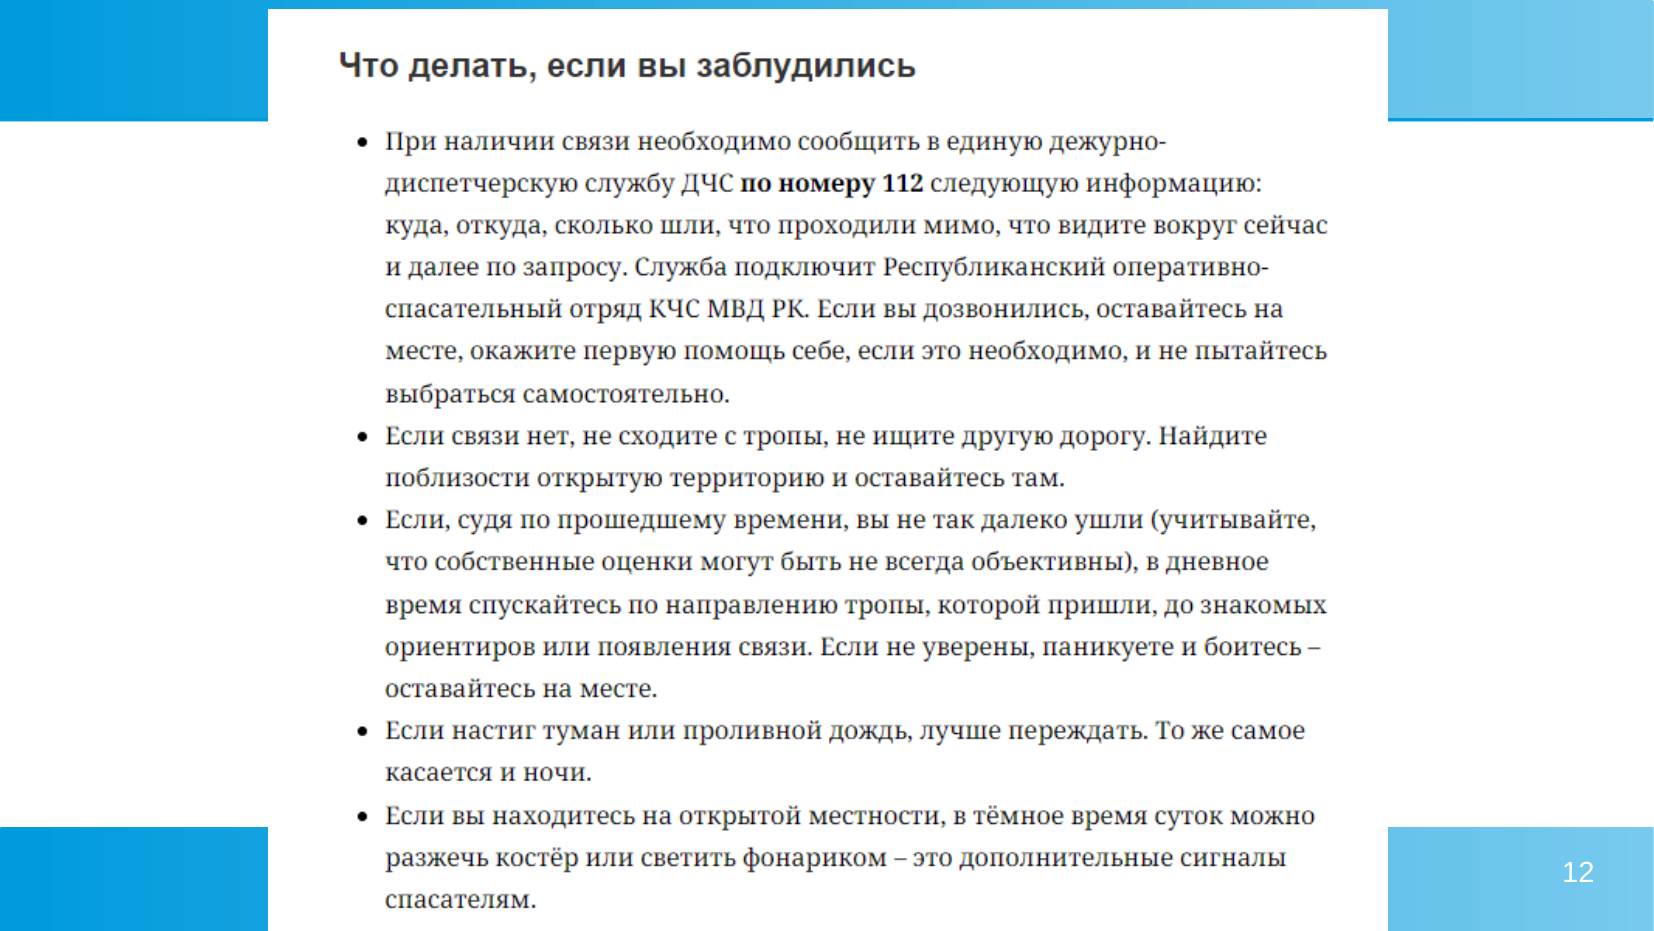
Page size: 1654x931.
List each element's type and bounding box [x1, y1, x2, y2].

picture [268, 9, 1388, 931]
